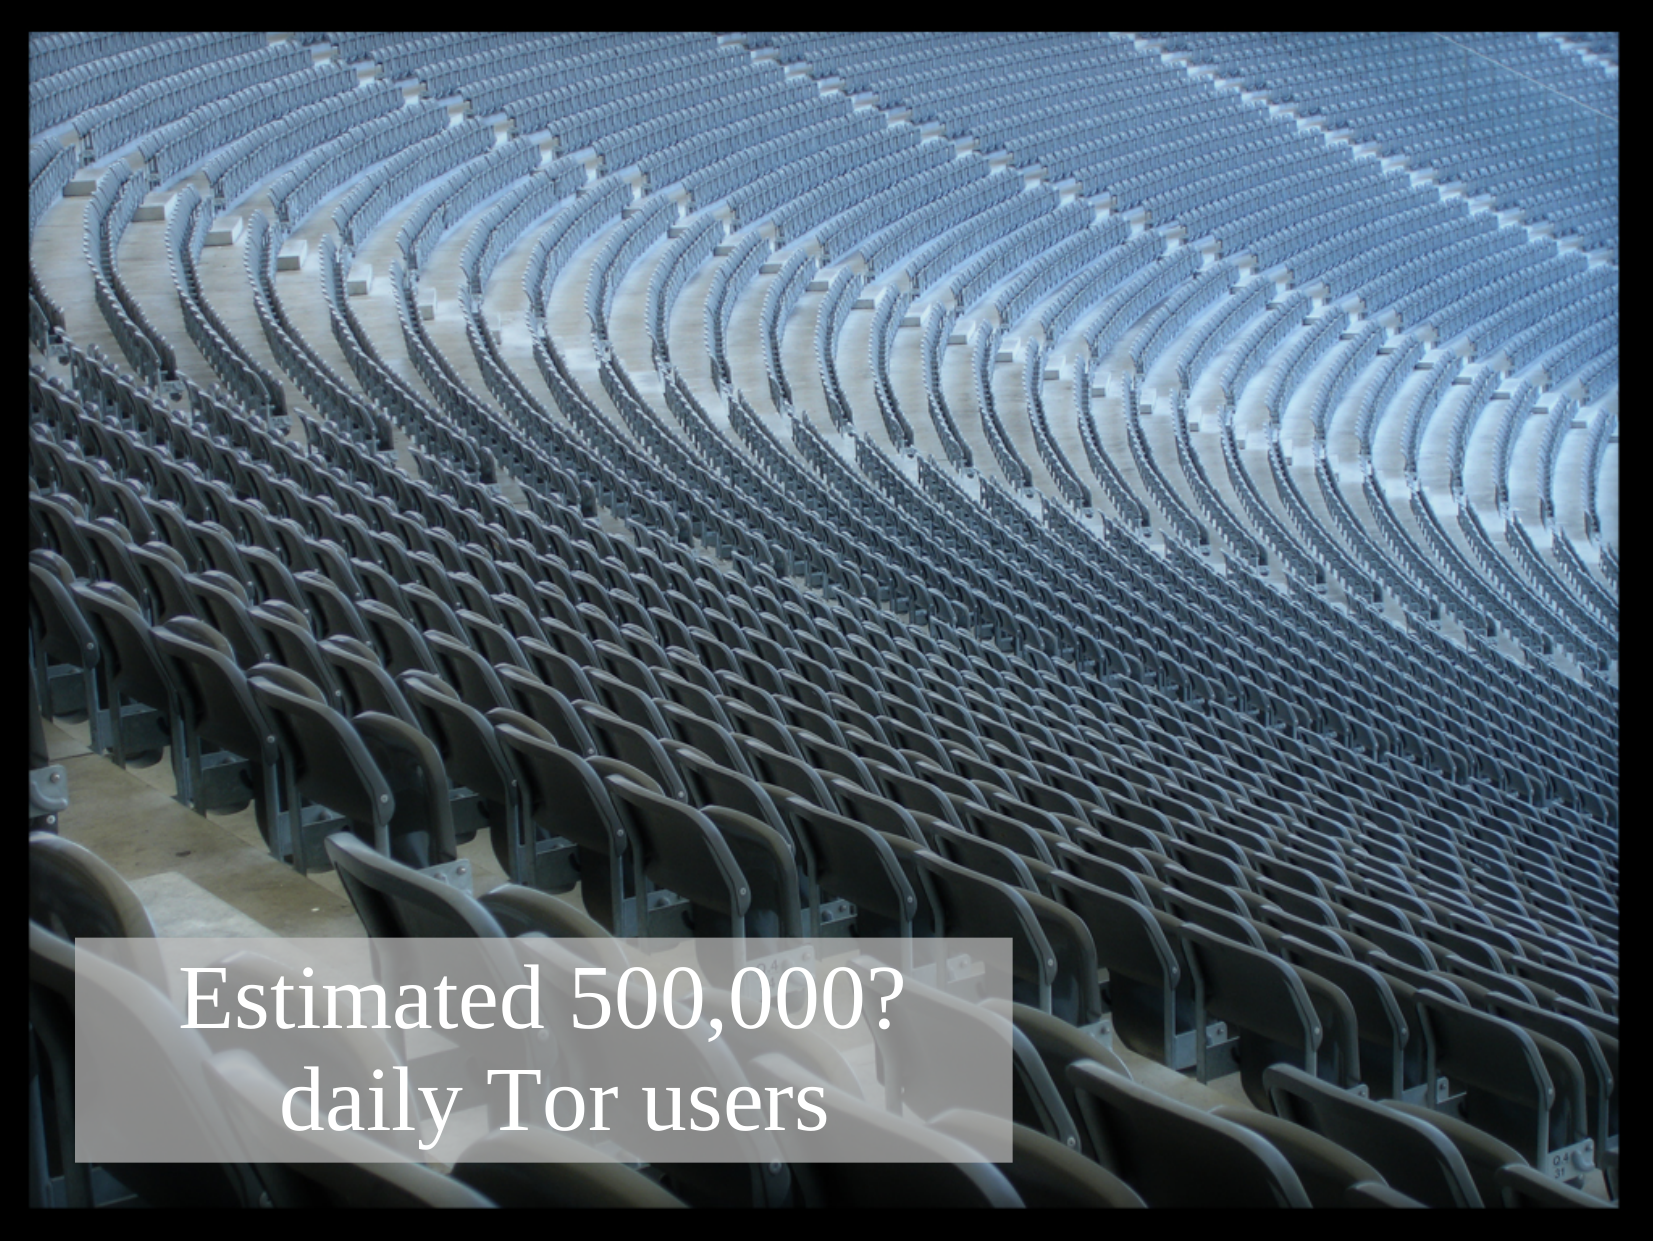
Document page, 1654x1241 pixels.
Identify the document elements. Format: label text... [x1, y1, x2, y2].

picture [0, 0, 1653, 1238]
title Estimated 500,000? daily Tor users [75, 947, 1013, 1151]
text_box [75, 1151, 1013, 1163]
text_box [75, 937, 1013, 947]
